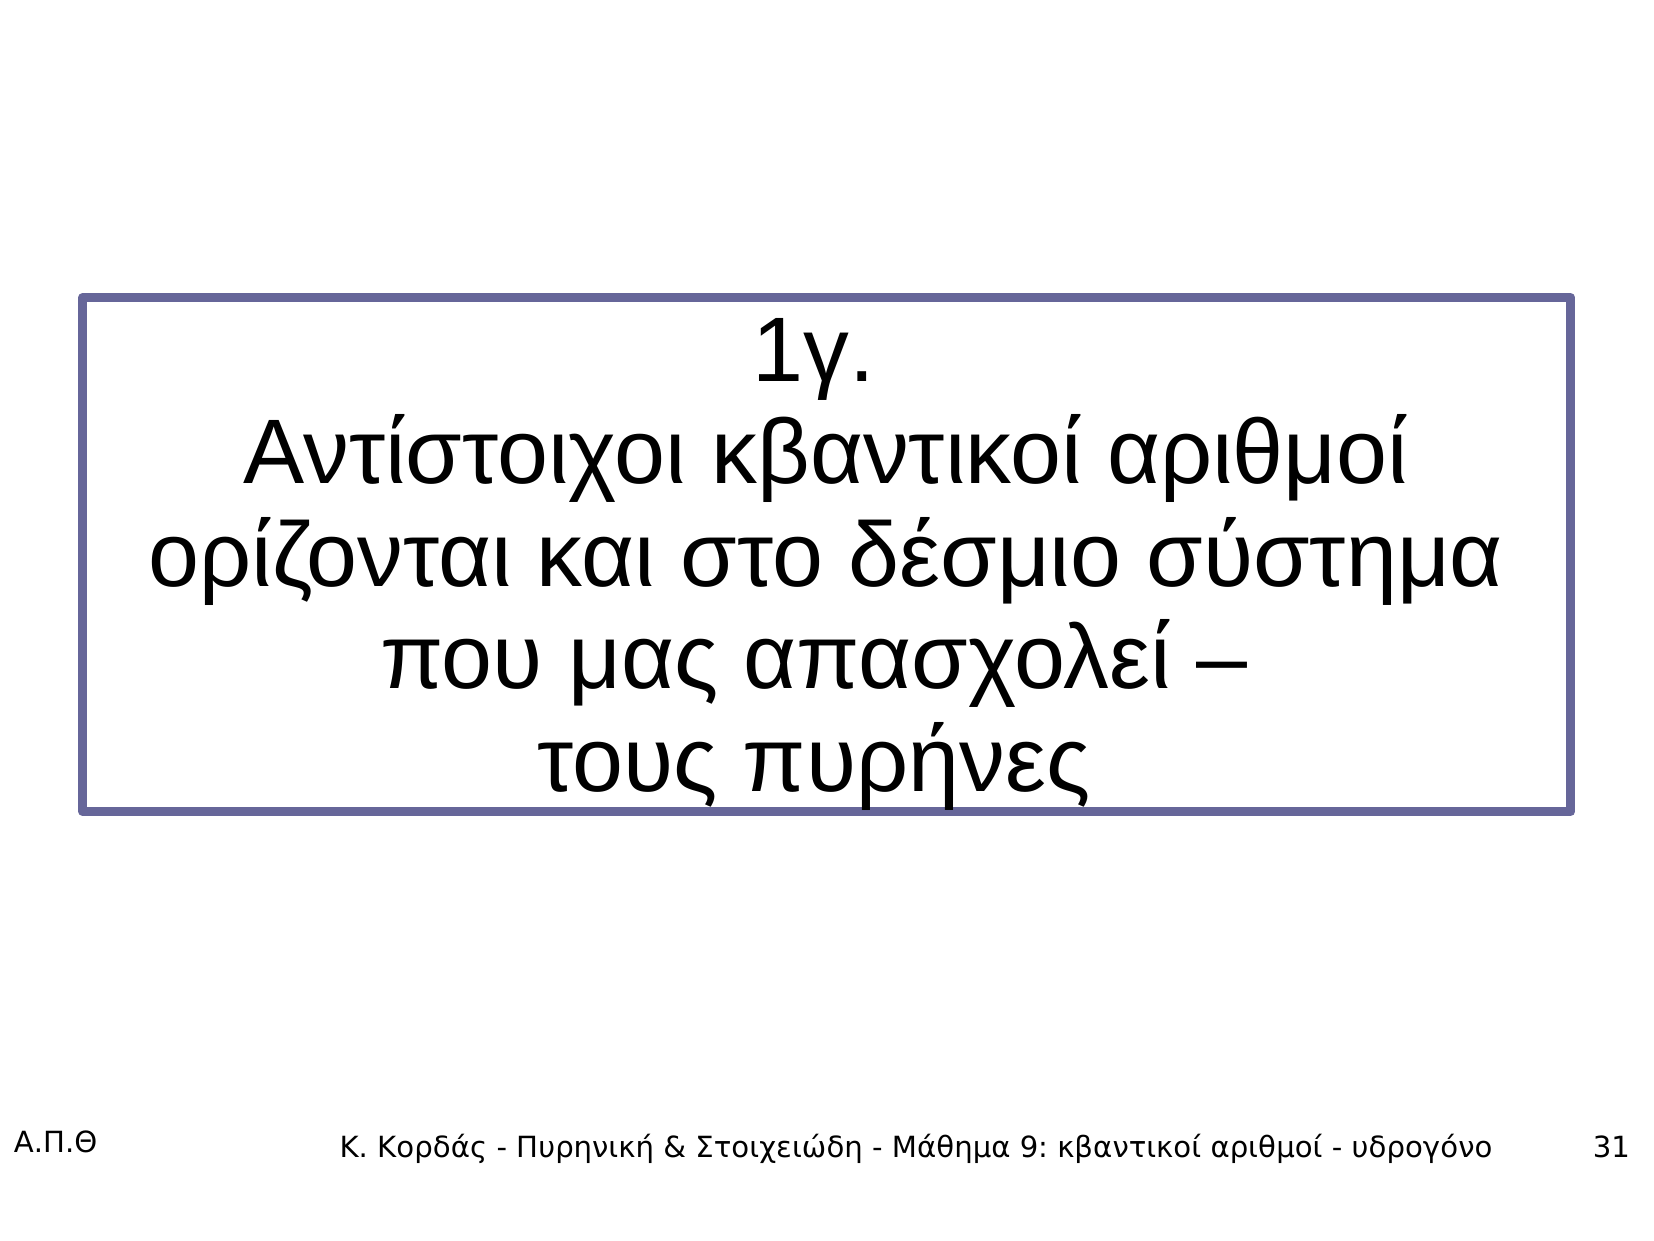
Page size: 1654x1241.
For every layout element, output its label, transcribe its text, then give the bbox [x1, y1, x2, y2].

title 1γ. Αντίστοιχοι κβαντικοί αριθμοί ορίζονται και στο δέσμιο σύστημα που μας απασχολεί – τους πυρήνες [82, 297, 1571, 812]
